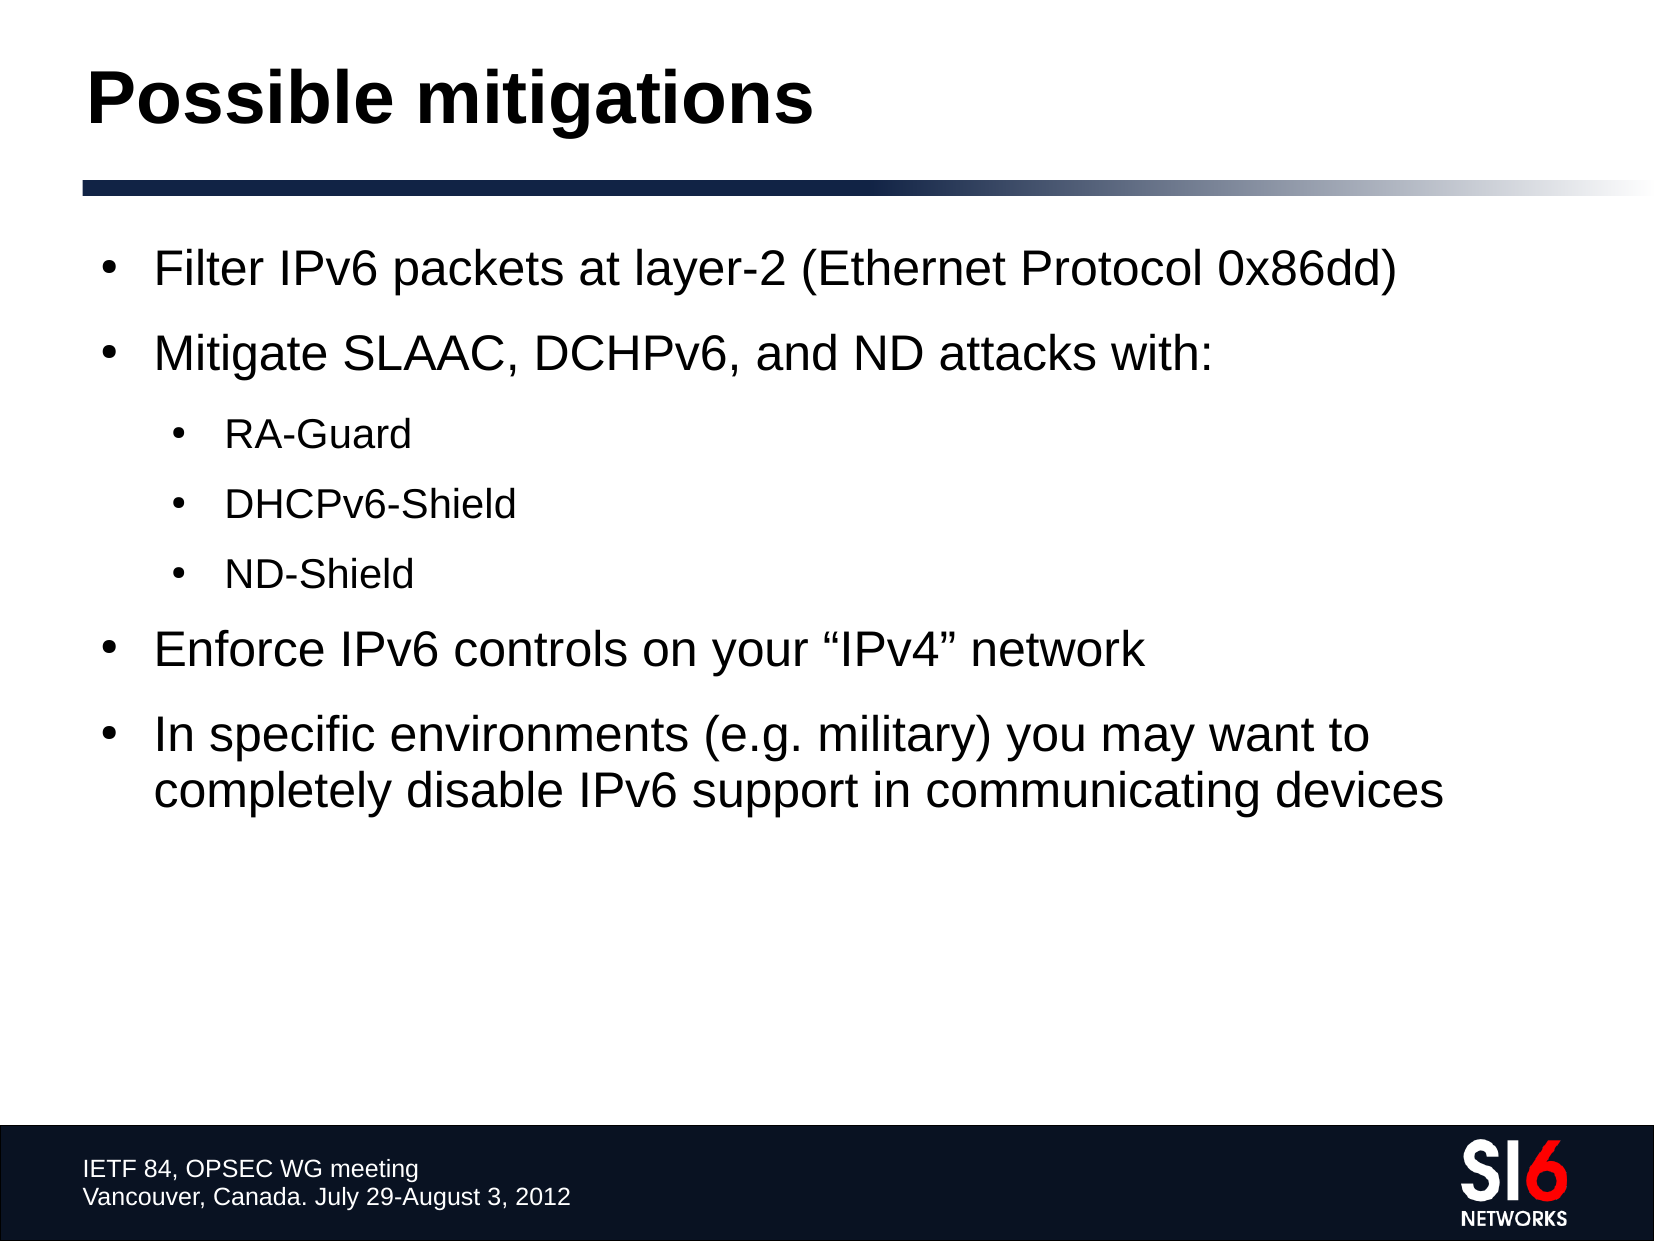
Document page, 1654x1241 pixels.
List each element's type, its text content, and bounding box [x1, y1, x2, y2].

list Filter IPv6 packets at layer-2 (Ethernet Protocol 0x86dd) Mitigate SLAAC, DCHPv6, and ND attacks with: RA-Guard DHCPv6-Shield ND-Shield Enforce IPv6 controls on your “IPv4” network In specific environments (e.g. military) you may want to completely disable IPv6 support in communicating devices [82, 240, 1571, 1059]
picture [1461, 1139, 1567, 1226]
title Possible mitigations [86, 30, 1576, 166]
